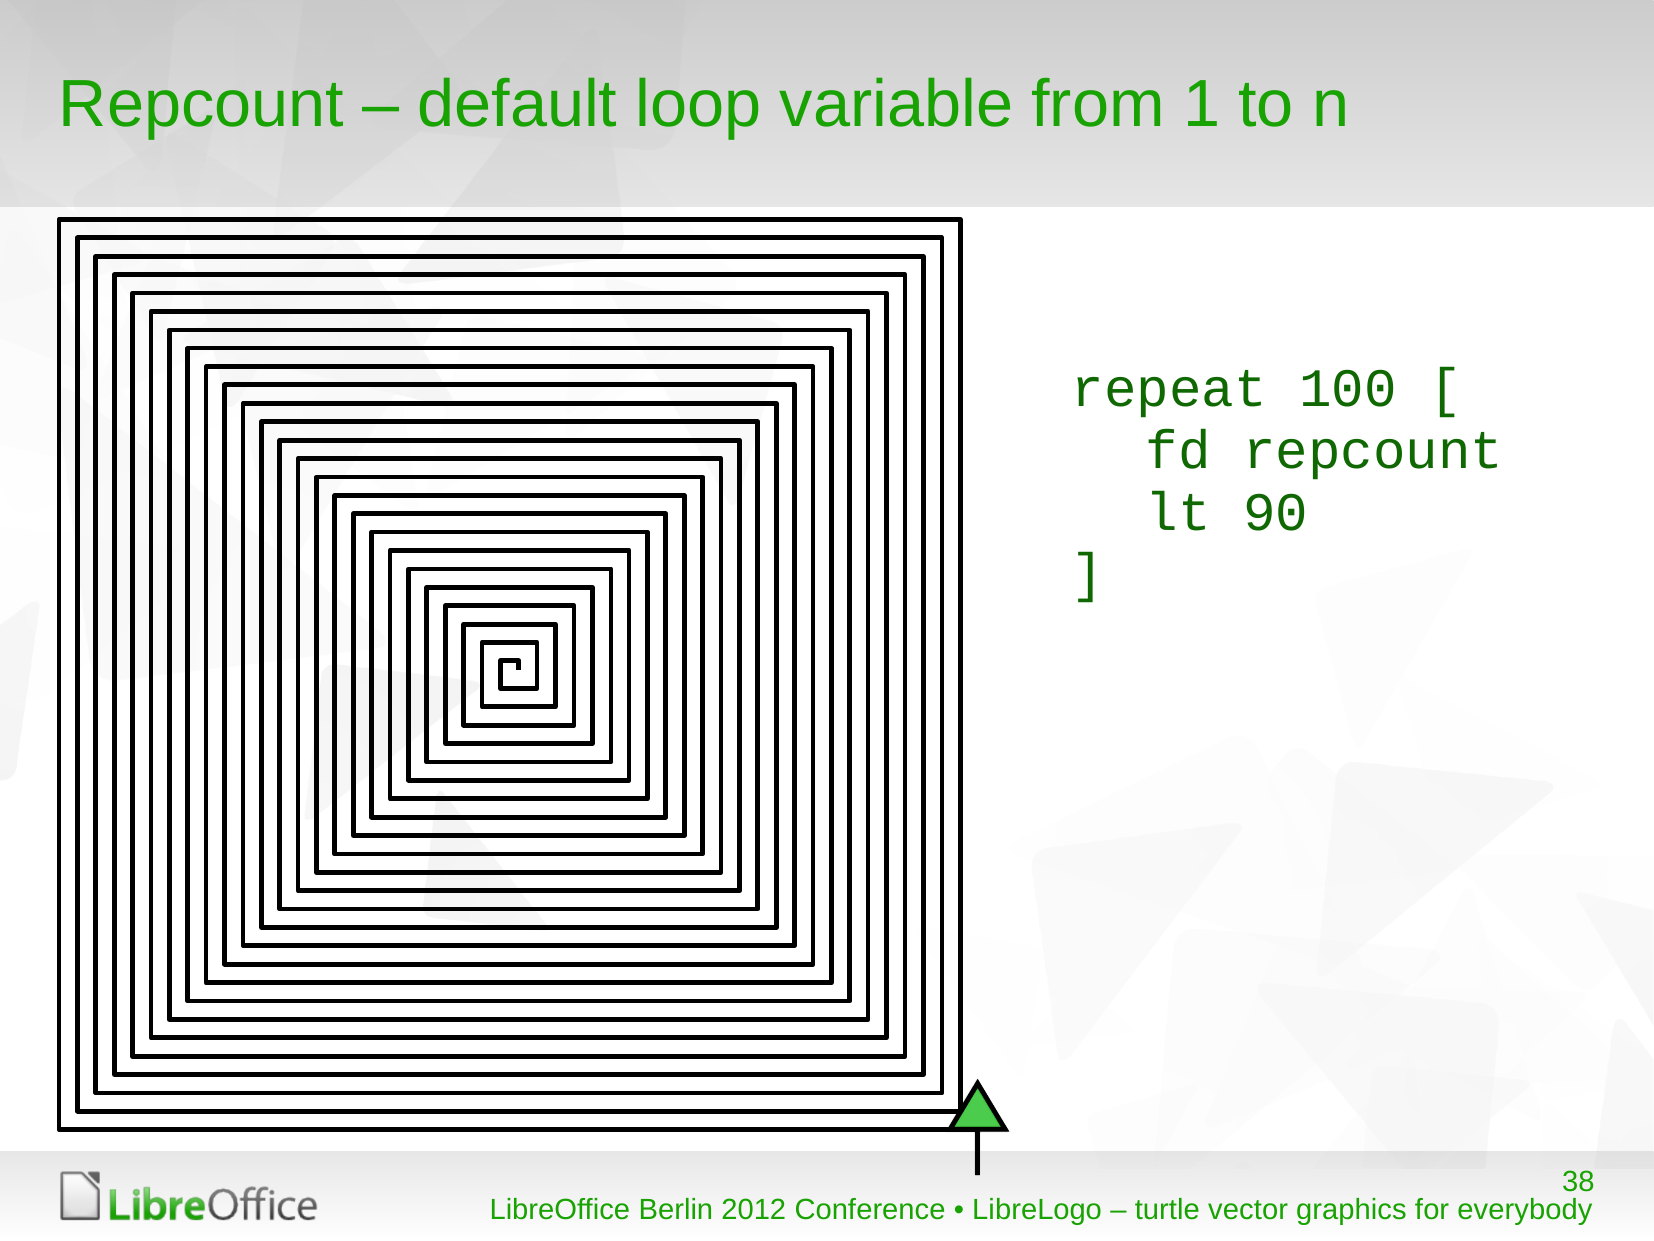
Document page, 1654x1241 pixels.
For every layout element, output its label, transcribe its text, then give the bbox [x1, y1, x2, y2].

title Repcount – default loop variable from 1 to n [59, 29, 1595, 178]
picture [915, 548, 1654, 1169]
text_box repeat 100 [ fd repcount lt 90 ] [1057, 354, 1654, 1152]
text_box [950, 1083, 1006, 1176]
picture [41, 1152, 337, 1240]
picture [0, 0, 783, 931]
